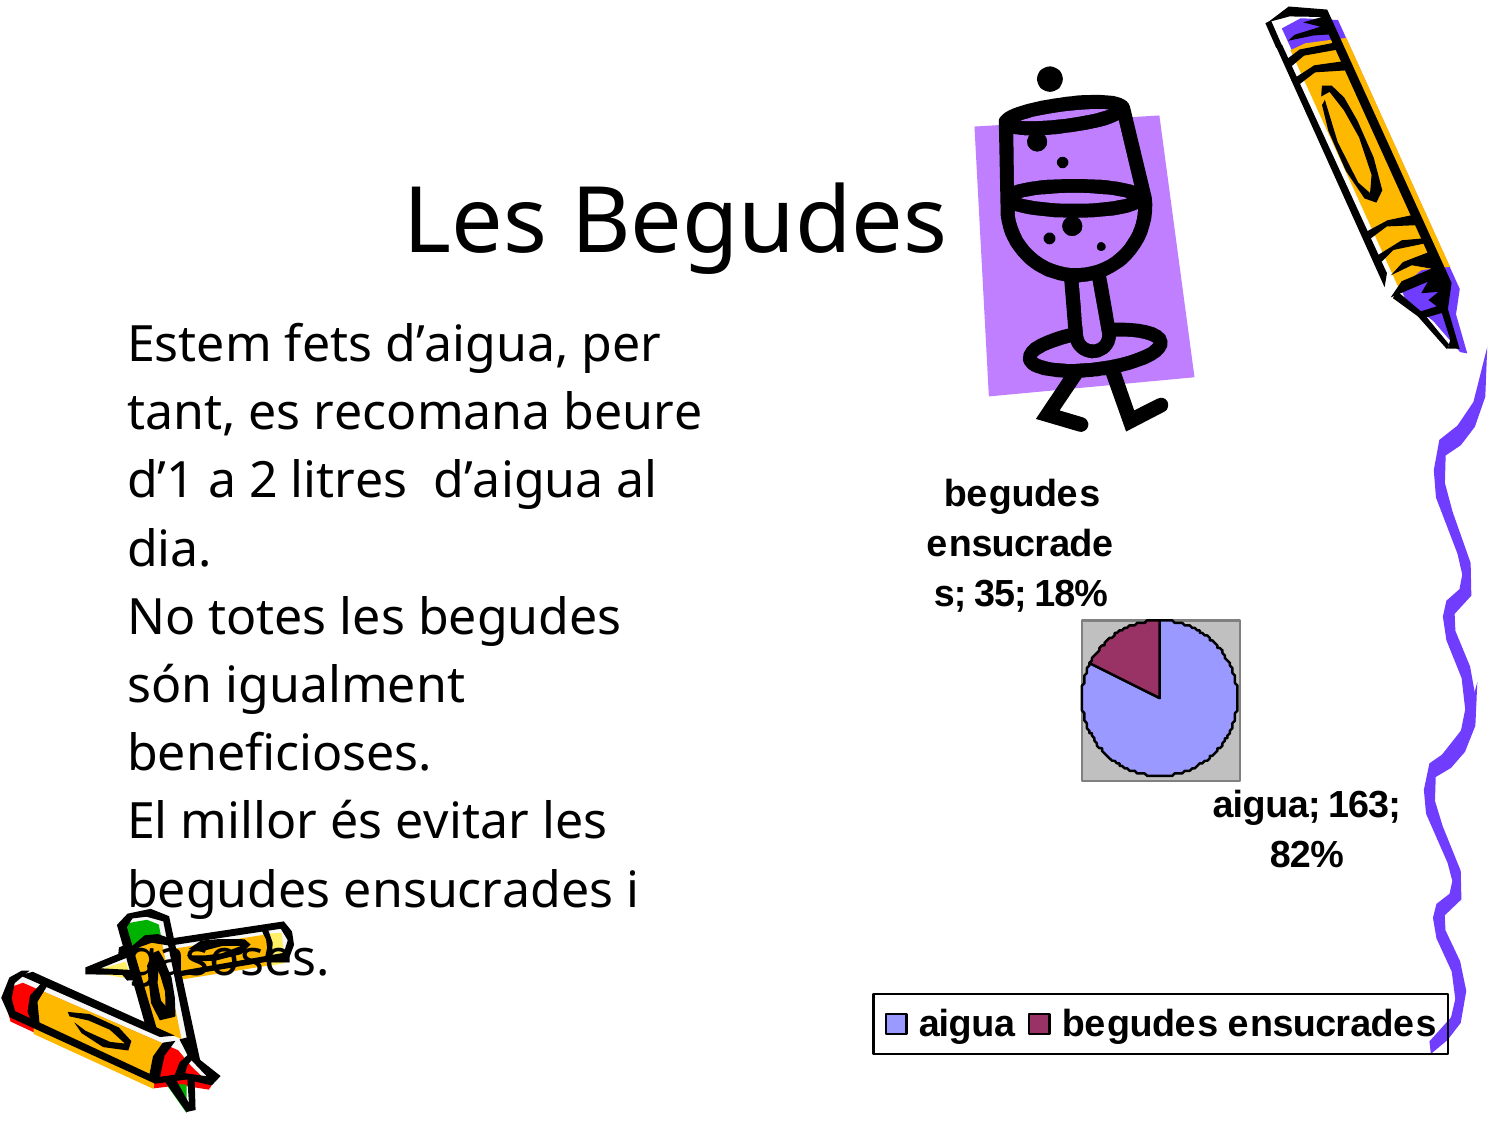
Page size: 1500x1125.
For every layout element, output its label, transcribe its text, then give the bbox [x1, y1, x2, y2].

chart [655, 397, 1500, 1077]
text_box Estem fets d’aigua, per tant, es recomana beure d’1 a 2 litres d’aigua al dia. No totes les begudes són igualment beneficioses. El millor és evitar les begudes ensucrades i gasoses. [112, 299, 732, 901]
text_box Les Begudes [112, 24, 1240, 288]
picture [974, 66, 1195, 397]
